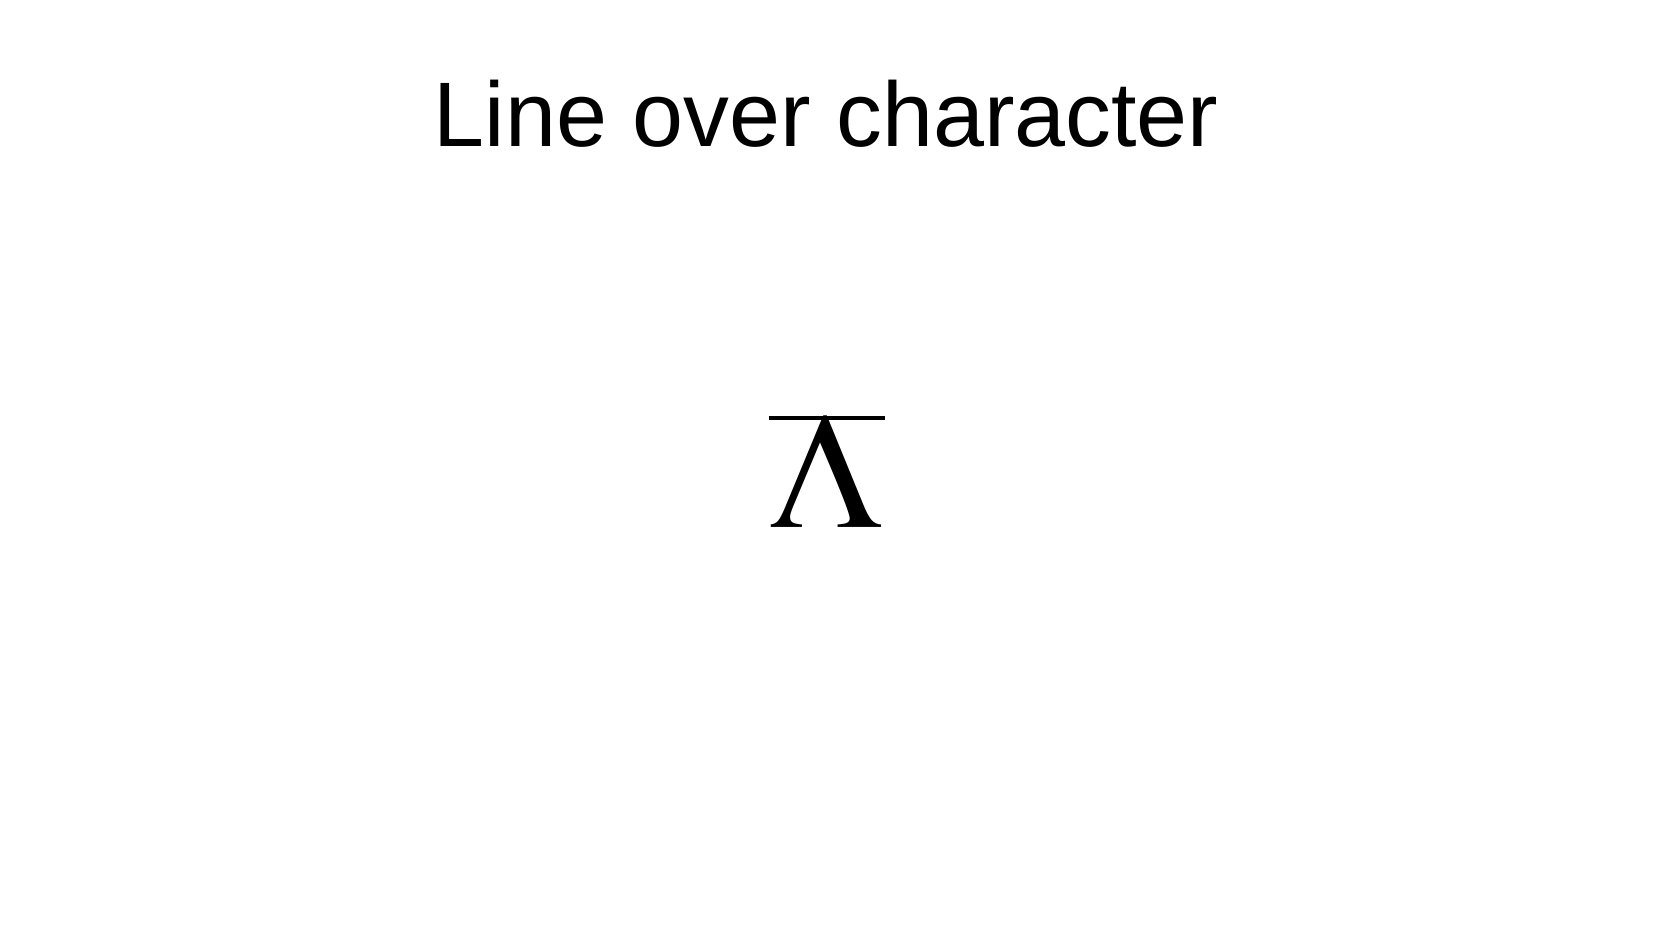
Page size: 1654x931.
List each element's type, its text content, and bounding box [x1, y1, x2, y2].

title Line over character [82, 37, 1571, 193]
subtitle Λ [82, 217, 1571, 758]
